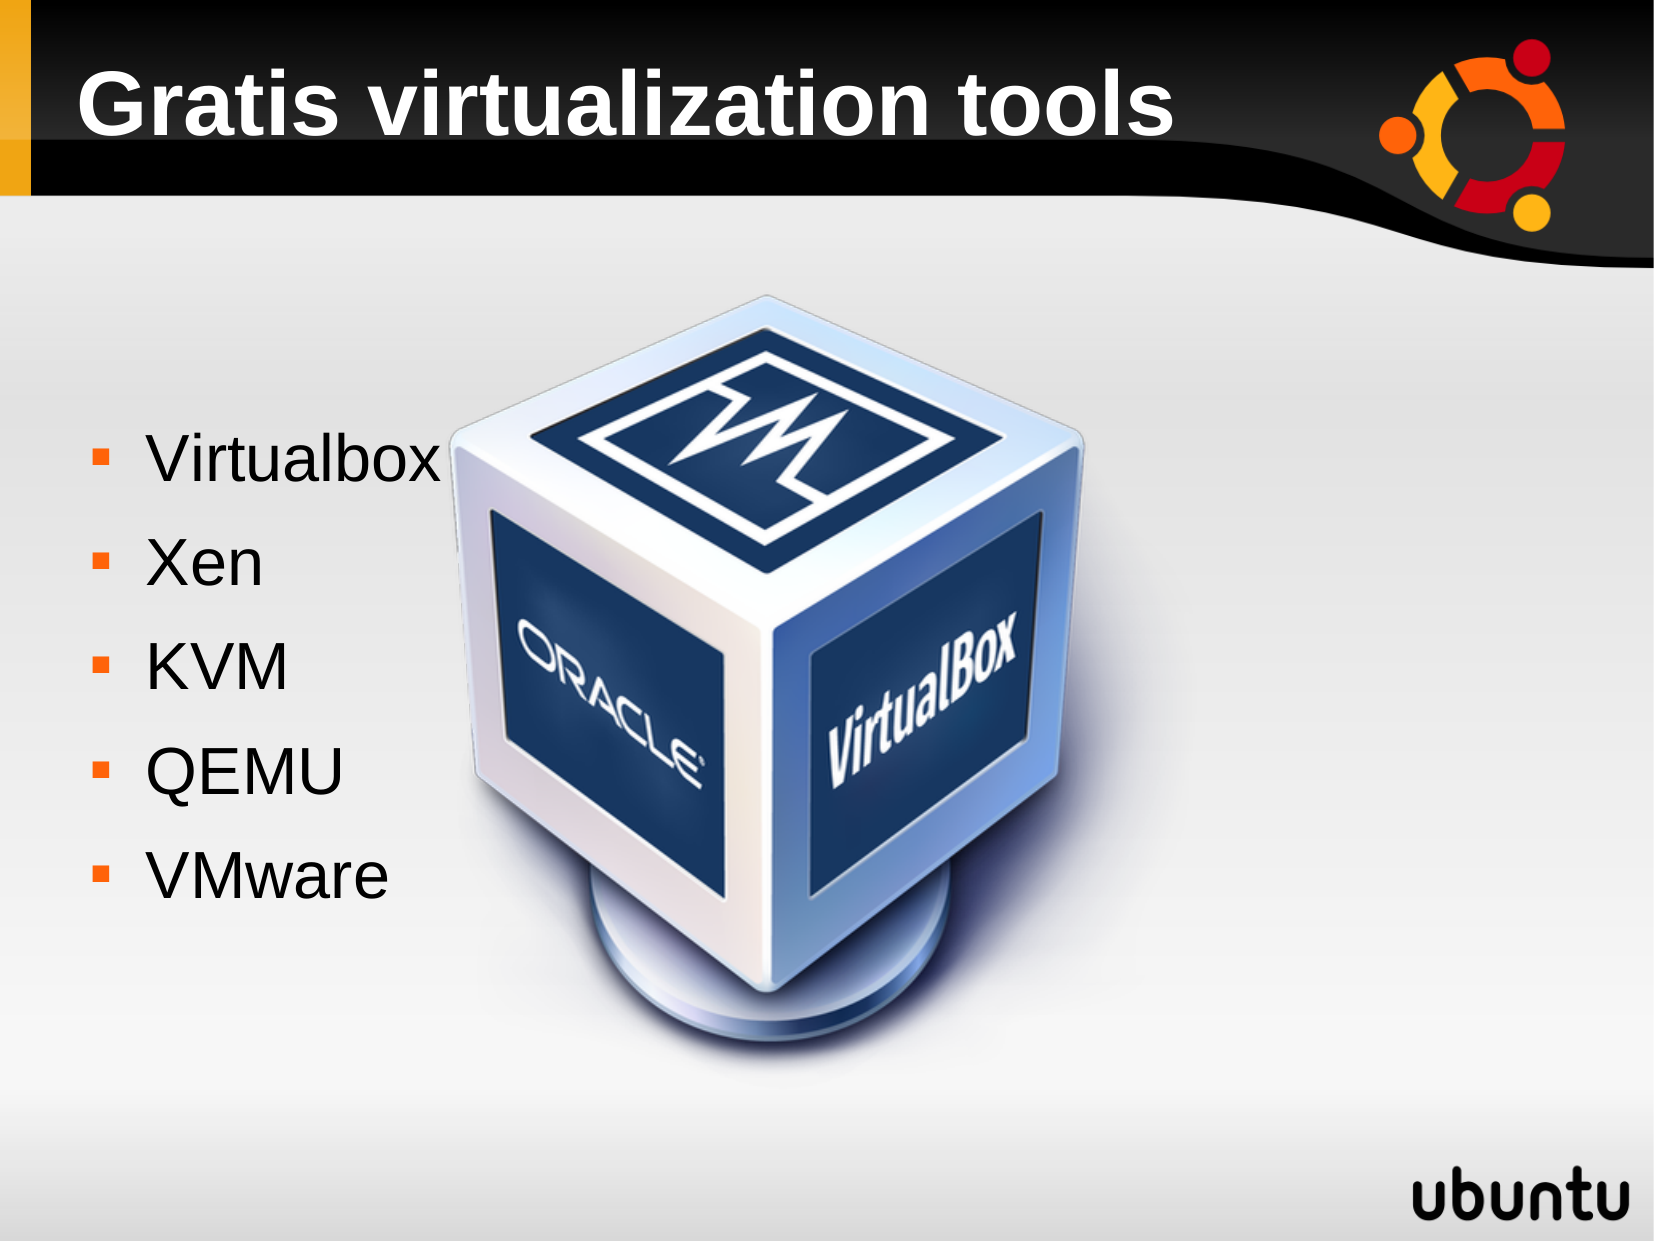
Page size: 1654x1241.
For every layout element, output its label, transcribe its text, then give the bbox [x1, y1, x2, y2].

title Gratis virtualization tools [76, 7, 1565, 200]
picture [0, 0, 1654, 1241]
list Virtualbox Xen KVM QEMU VMware [74, 420, 802, 1225]
